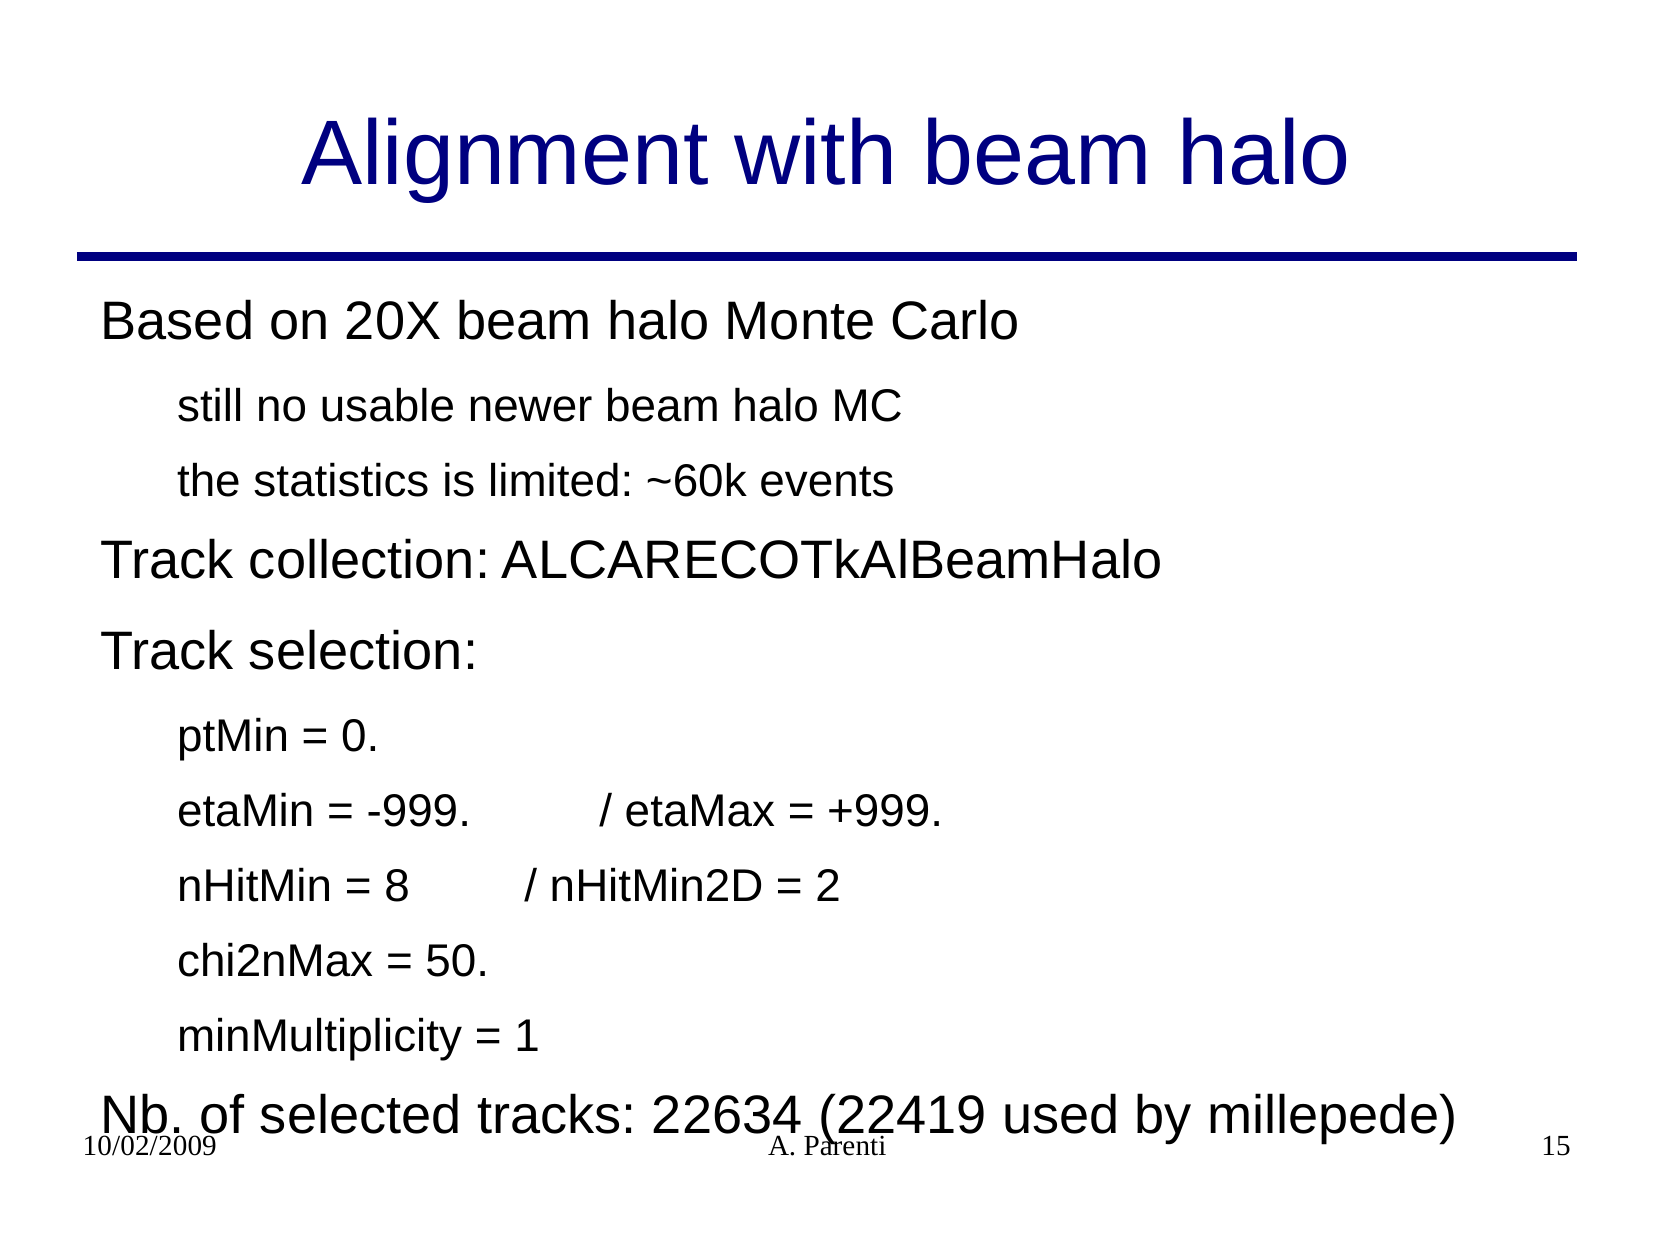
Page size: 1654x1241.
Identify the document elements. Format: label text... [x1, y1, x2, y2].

title Alignment with beam halo [82, 56, 1571, 250]
list Based on 20X beam halo Monte Carlo still no usable newer beam halo MC the statistics is limited: ~60k events Track collection: ALCARECOTkAlBeamHalo Track selection: ptMin = 0. etaMin = -999. / etaMax = +999. nHitMin = 8 / nHitMin2D = 2 chi2nMax = 50. minMultiplicity = 1 Nb. of selected tracks: 22634 (22419 used by millepede) [82, 290, 1571, 1146]
